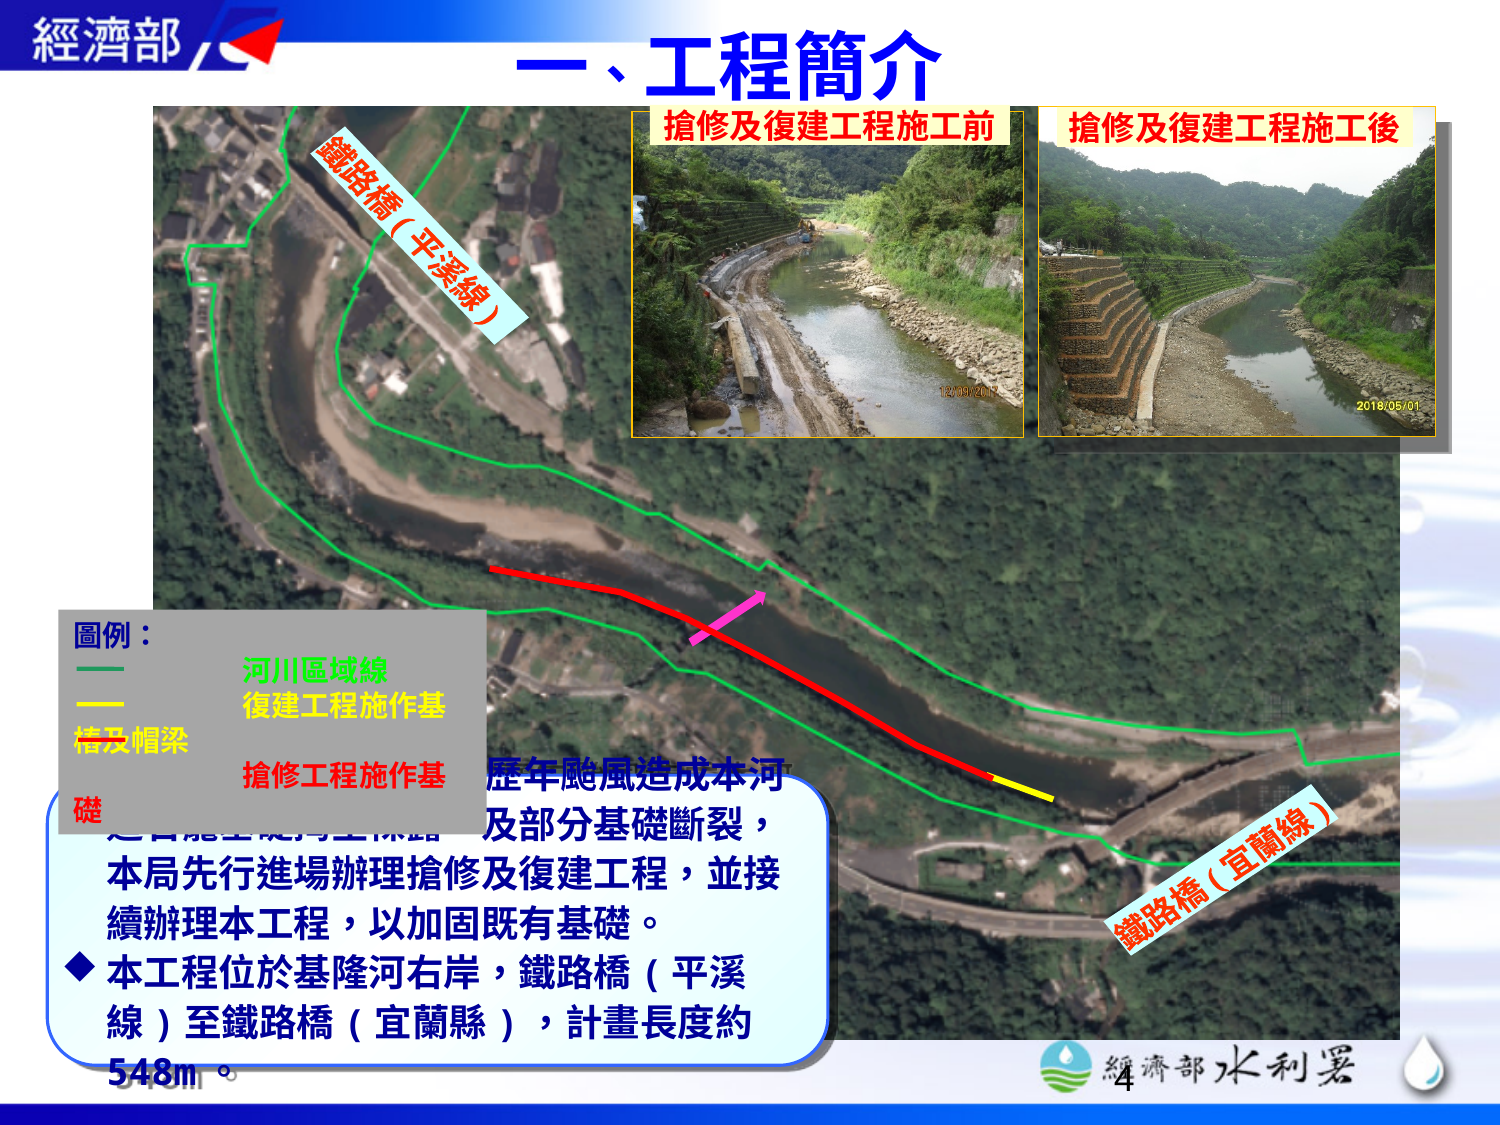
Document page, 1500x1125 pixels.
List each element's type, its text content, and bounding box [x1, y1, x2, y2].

text_box 搶修及復建工程施工前 [649, 104, 1010, 145]
text_box 鐵路橋(平溪線) [310, 126, 530, 345]
text_box 一、工程簡介 [486, 5, 971, 106]
text_box 搶修及復建工程施工後 [1057, 106, 1413, 147]
text_box 106年9月泰利颱風及歷年颱風造成本河道石籠基礎掏空裸露，及部分基礎斷裂，本局先行進場辦理搶修及復建工程，並接續辦理本工程，以加固既有基礎。 本工程位於基隆河右岸，鐵路橋(平溪線)至鐵路橋(宜蘭縣)，計畫長度約548m。 [47, 775, 828, 1066]
picture [0, 0, 1500, 1125]
text_box [708, 589, 766, 630]
text_box [688, 630, 711, 647]
text_box 鐵路橋(宜蘭線) [1103, 784, 1339, 956]
text_box 圖例： 河川區域線 復建工程施作基樁及帽梁 搶修工程施作基礎 [58, 609, 487, 835]
